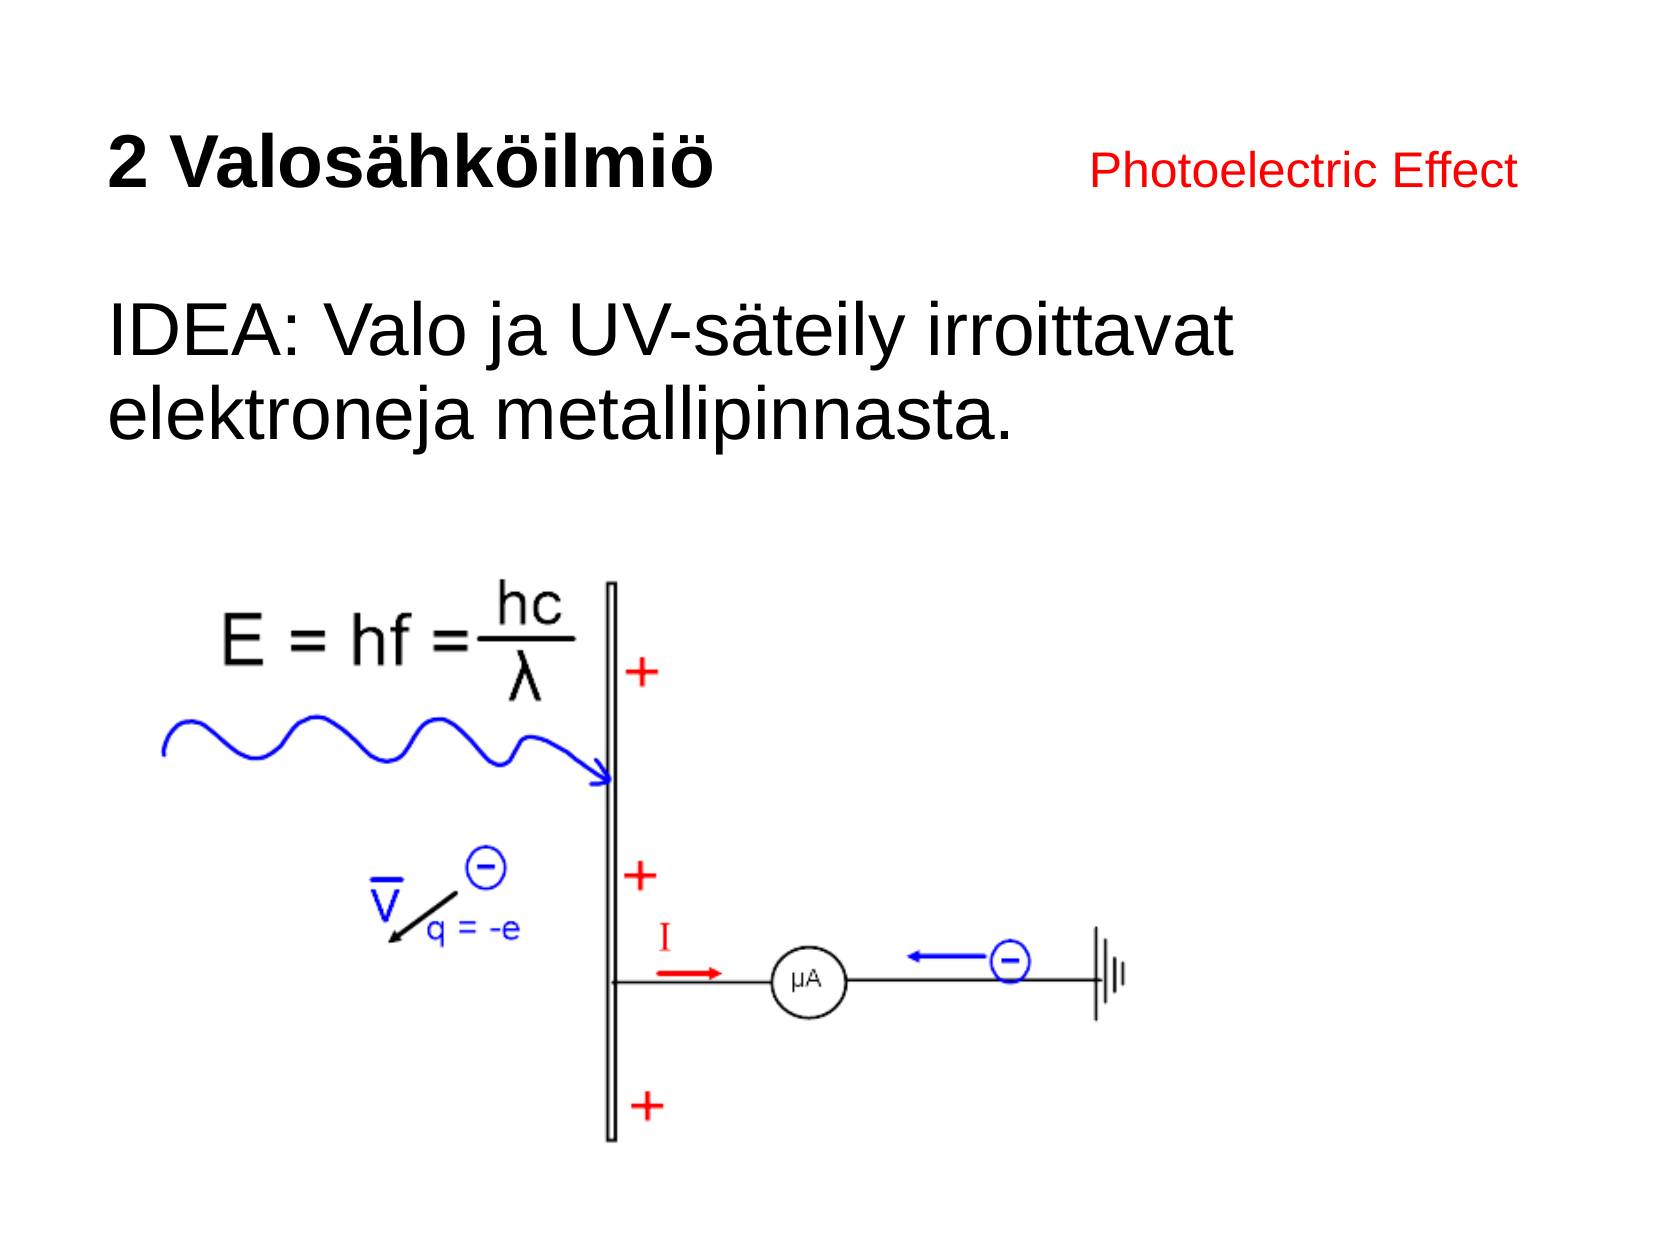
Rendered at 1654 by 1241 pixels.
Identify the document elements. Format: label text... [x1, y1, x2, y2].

text_box 2 Valosähköilmiö Photoelectric Effect IDEA: Valo ja UV-säteily irroittavat elektroneja metallipinnasta. [92, 112, 1534, 547]
picture [118, 484, 1156, 1198]
